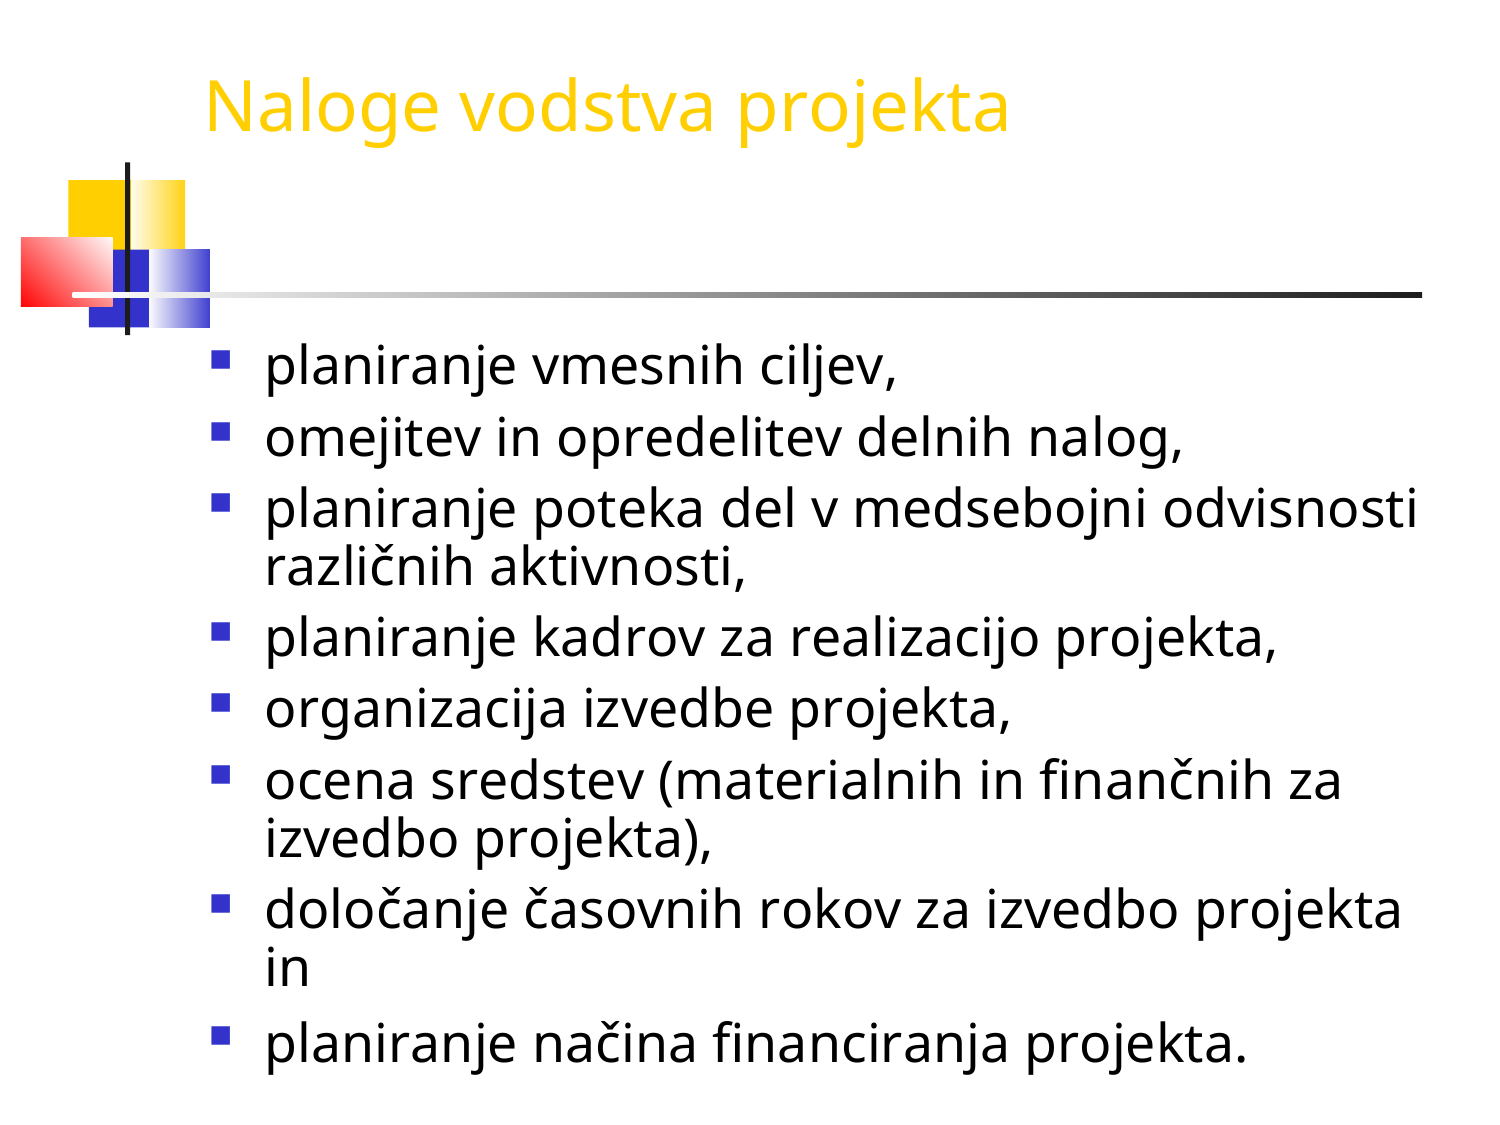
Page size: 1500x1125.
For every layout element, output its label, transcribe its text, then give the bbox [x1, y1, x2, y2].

title Naloge vodstva projekta [188, 35, 1468, 156]
list planiranje vmesnih ciljev, omejitev in opredelitev delnih nalog, planiranje poteka del v medsebojni odvisnosti različnih aktivnosti, planiranje kadrov za realizacijo projekta, organizacija izvedbe projekta, ocena sredstev (materialnih in finančnih za izvedbo projekta), določanje časovnih rokov za izvedbo projekta in planiranje načina financiranja projekta. [193, 331, 1469, 1031]
